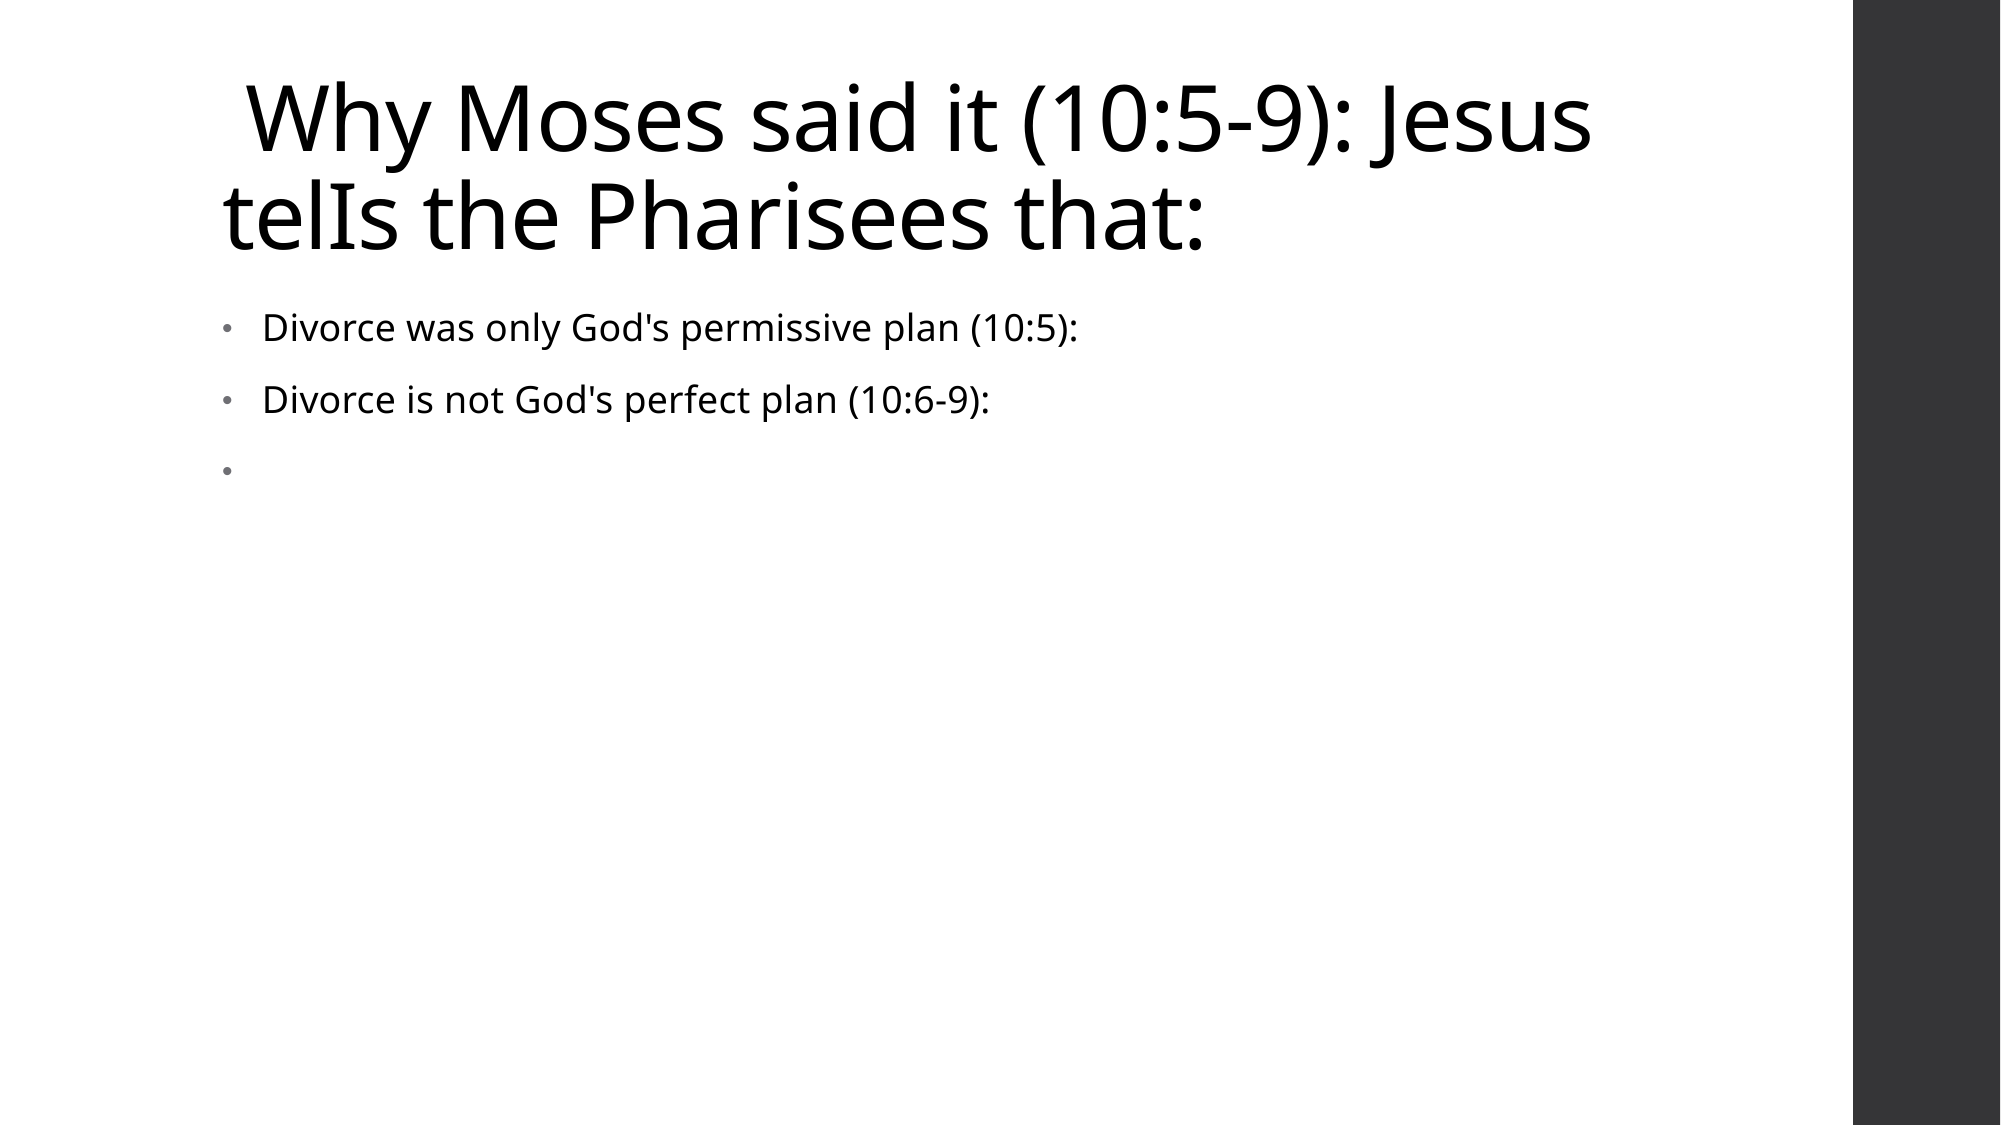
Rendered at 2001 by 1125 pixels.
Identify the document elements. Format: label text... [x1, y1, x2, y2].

title Why Moses said it (10:5-9): Jesus telIs the Pharisees that: [206, 60, 1797, 278]
list Divorce was only God's permissive plan (10:5): Divorce is not God's perfect plan (10:6-9): [206, 299, 1617, 1014]
